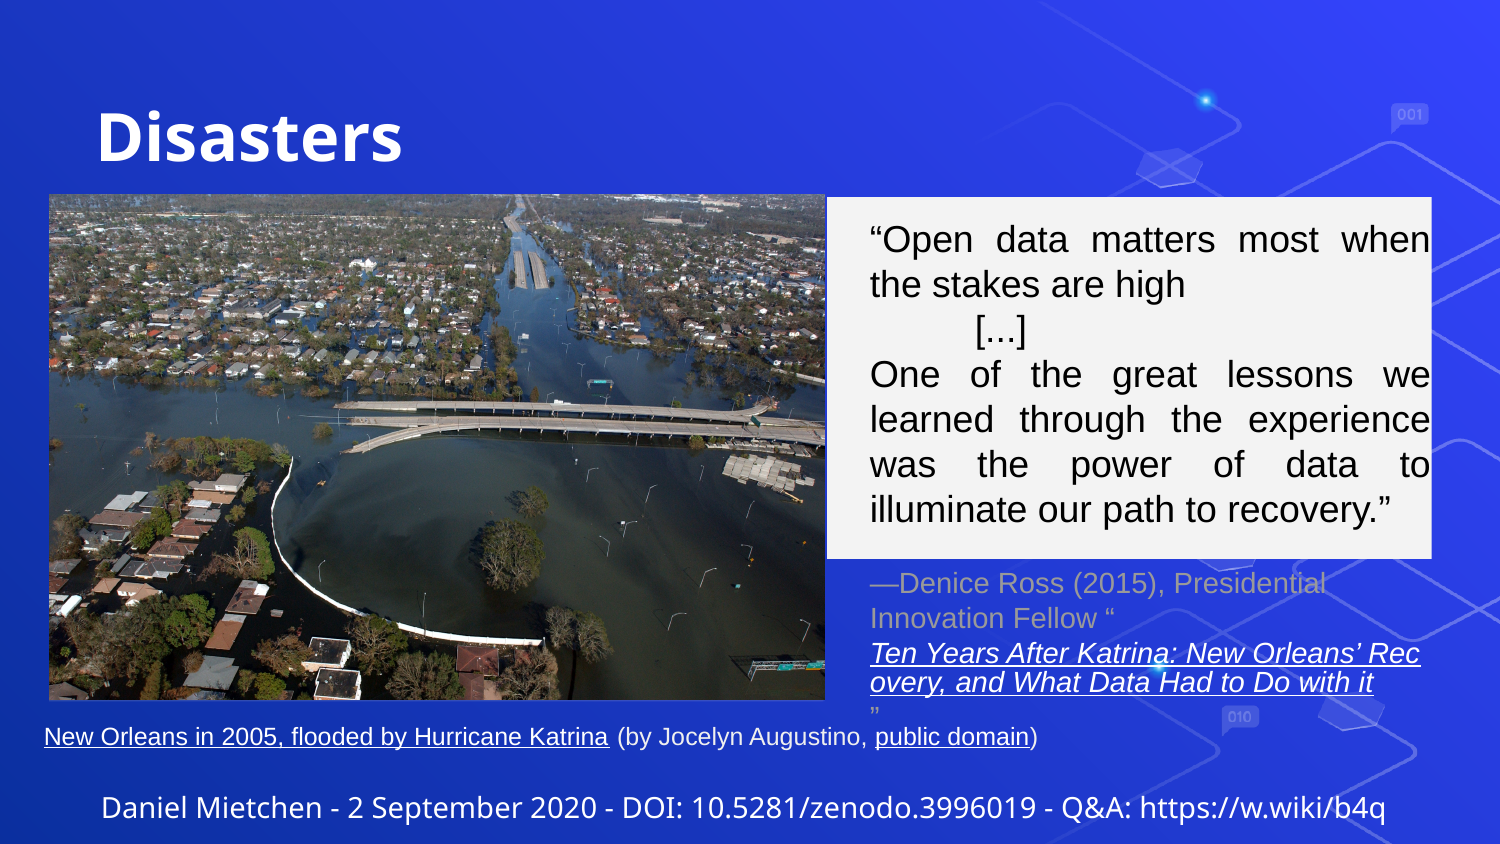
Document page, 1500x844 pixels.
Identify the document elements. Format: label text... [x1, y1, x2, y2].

text_box Daniel Mietchen - 2 September 2020 - DOI: 10.5281/zenodo.3996019 - Q&A: https://w.wiki/b4q [18, 774, 1471, 832]
title Disasters [95, 33, 1463, 175]
text_box New Orleans in 2005, flooded by Hurricane Katrina (by Jocelyn Augustino, public domain) [28, 705, 1205, 773]
picture [0, 0, 1500, 844]
text_box [827, 197, 1432, 559]
text_box “Open data matters most when the stakes are high [...] One of the great lessons we learned through the experience was the power of data to illuminate our path to recovery.” —Denice Ross (2015), Presidential Innovation Fellow “Ten Years After Katrina: New Orleans’ Recovery, and What Data Had to Do with it” [854, 199, 1446, 570]
